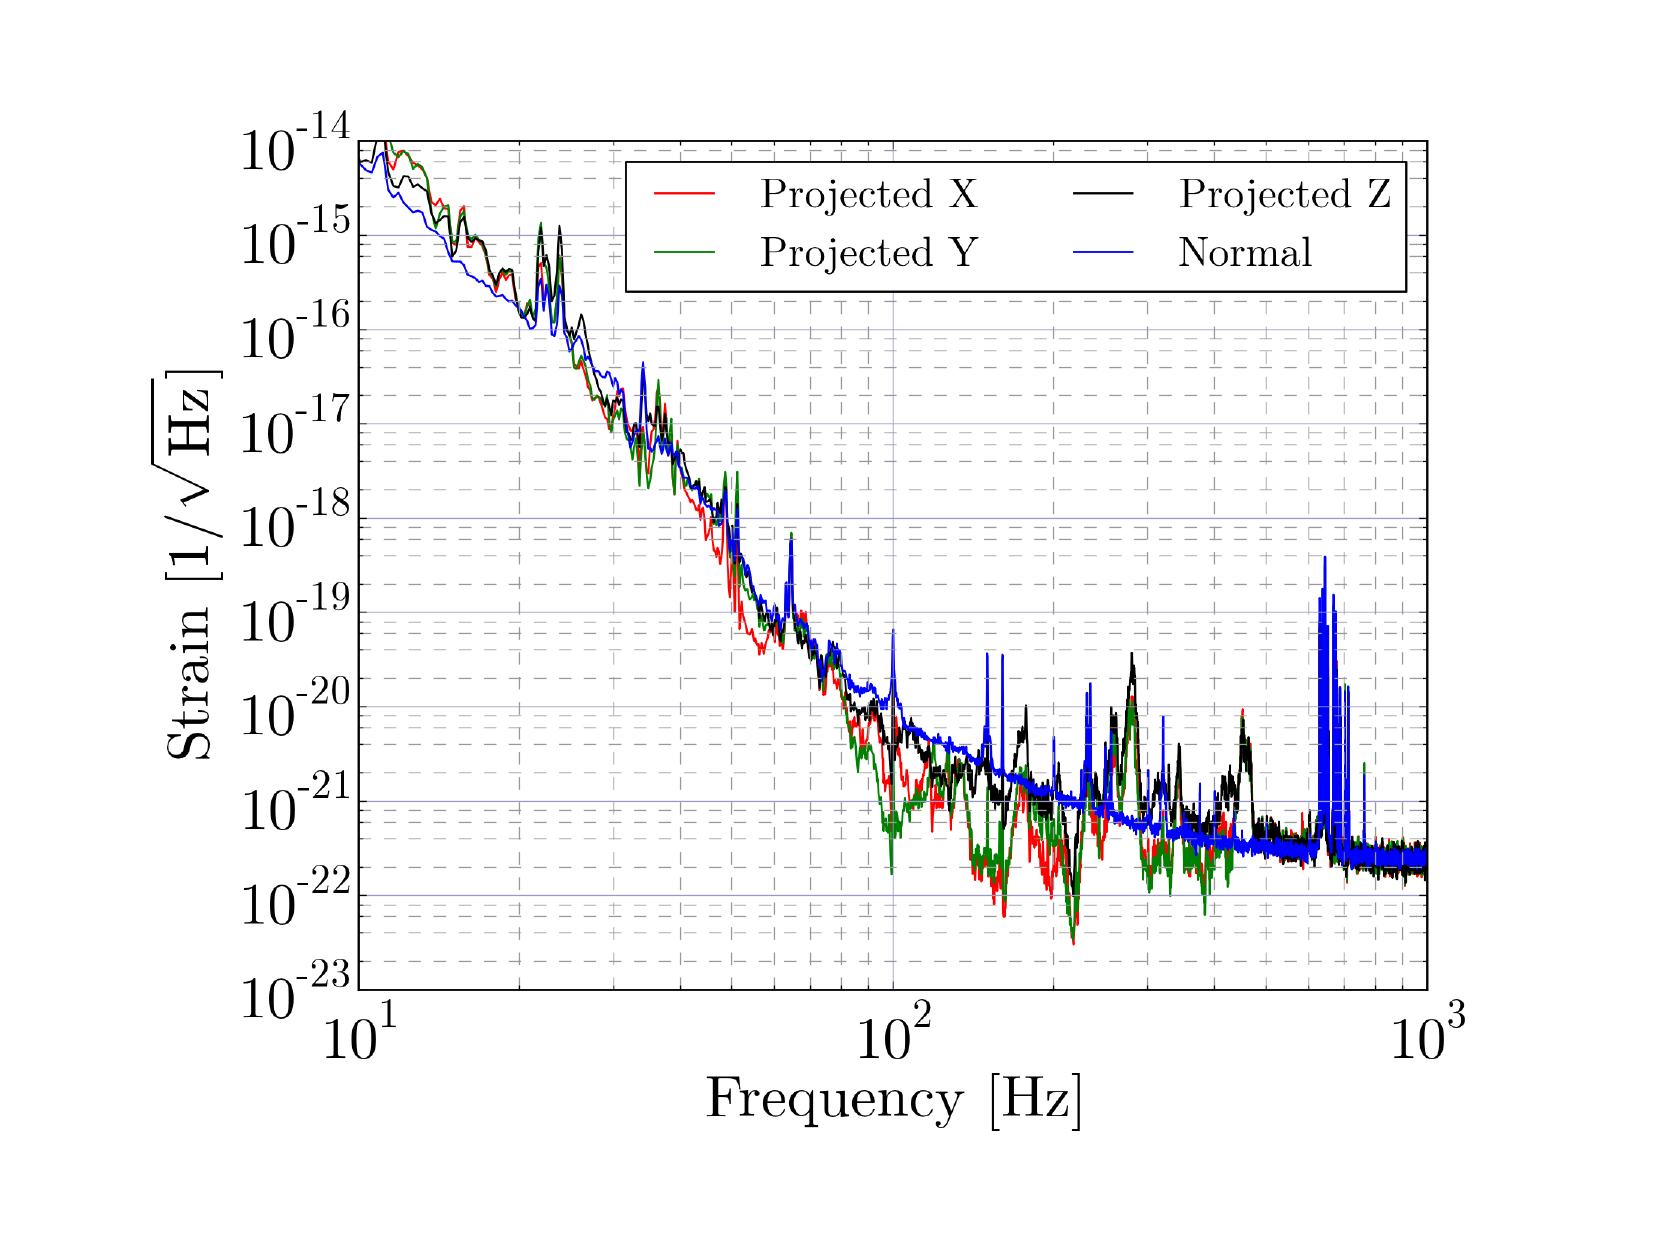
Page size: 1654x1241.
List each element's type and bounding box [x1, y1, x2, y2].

picture [129, 95, 1480, 1146]
